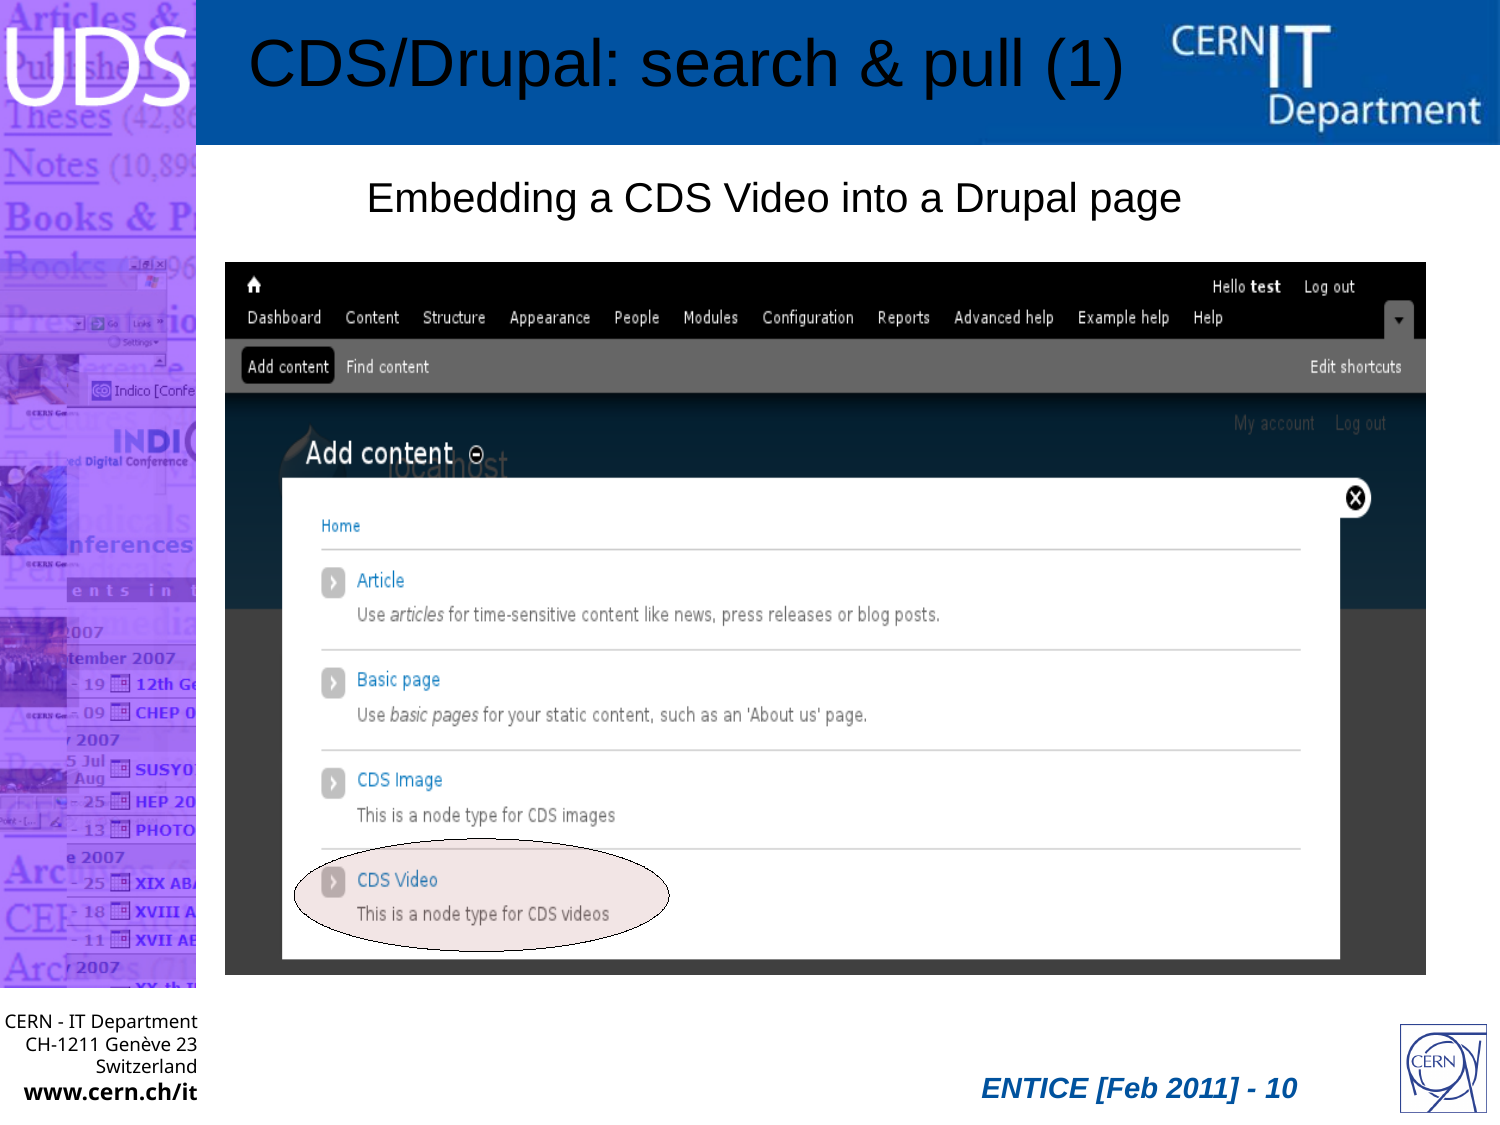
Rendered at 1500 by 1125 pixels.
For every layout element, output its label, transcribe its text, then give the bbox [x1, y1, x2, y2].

picture [1400, 1024, 1487, 1113]
picture [0, 0, 1500, 988]
picture [225, 262, 1426, 976]
list Embedding a CDS Video into a Drupal page [225, 174, 1463, 988]
title CDS/Drupal: search & pull (1) [177, 2, 1191, 125]
text_box [294, 838, 670, 952]
